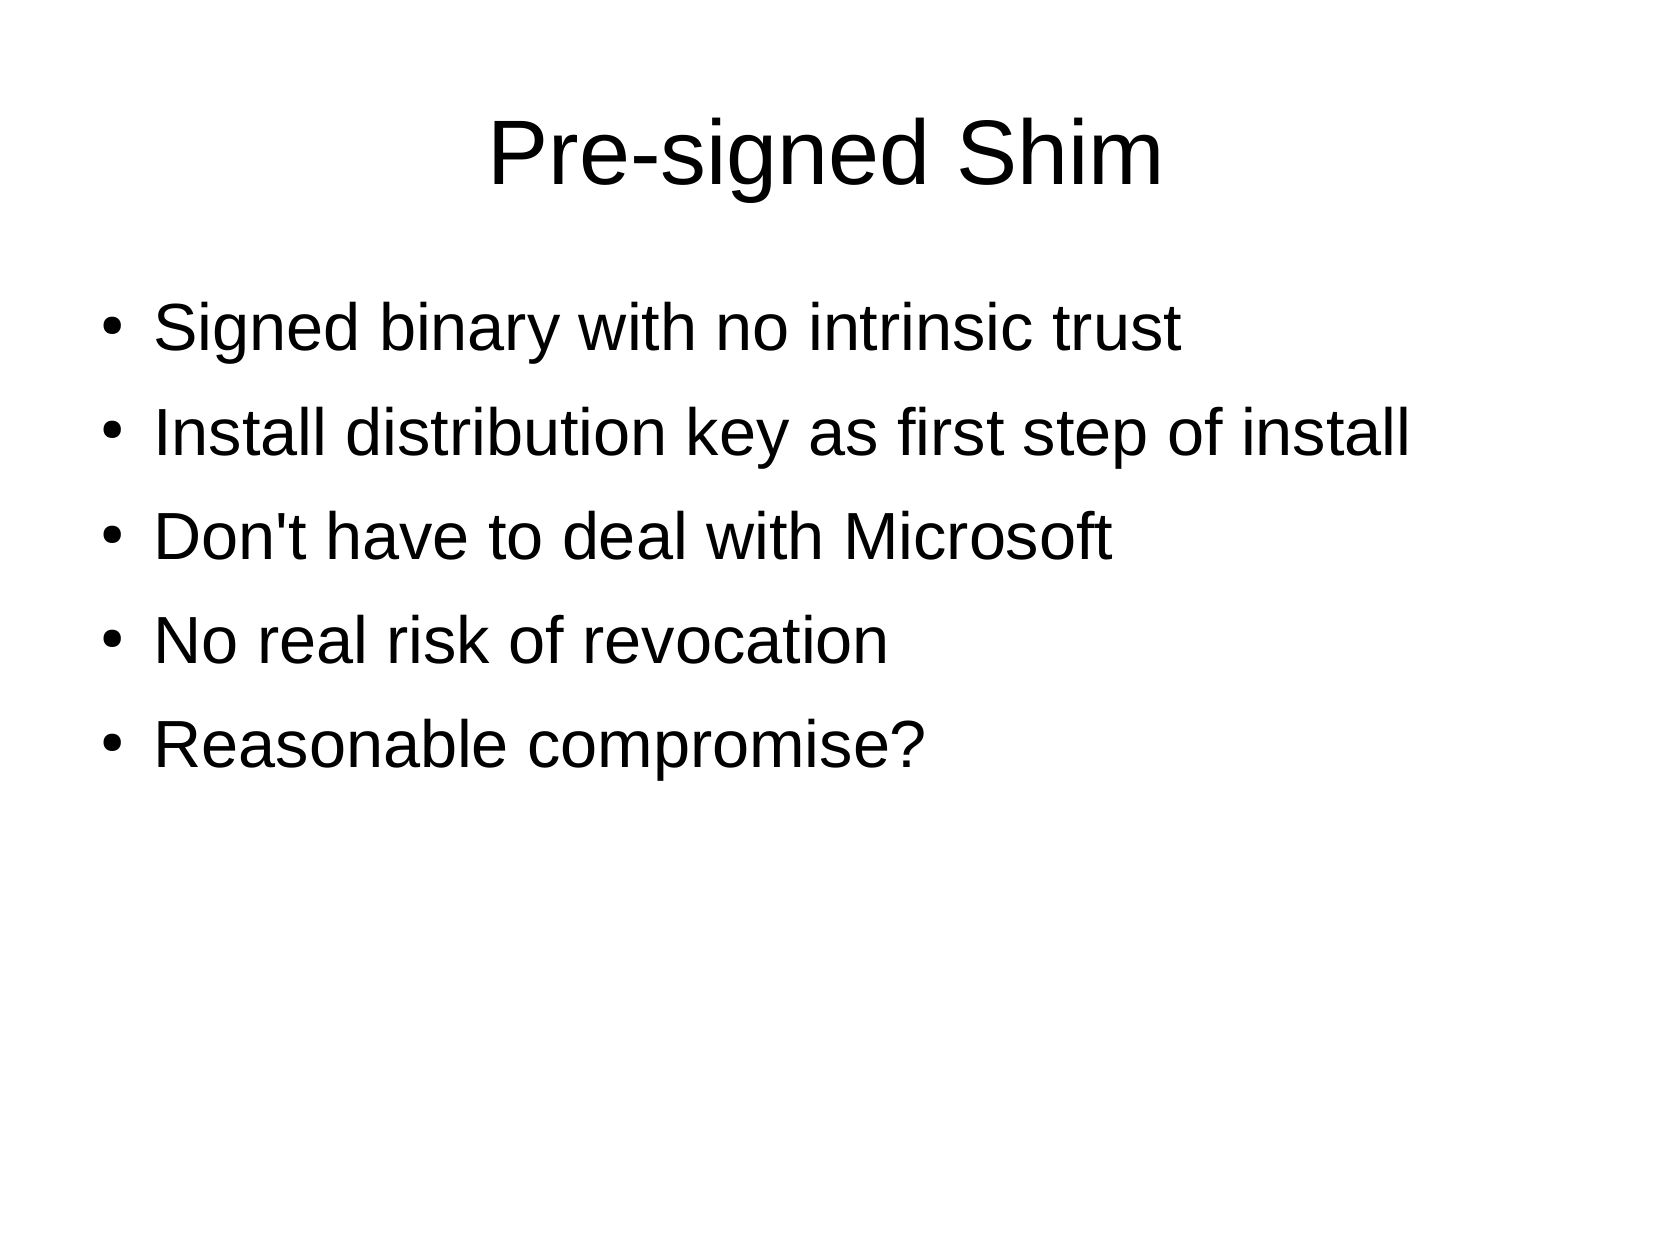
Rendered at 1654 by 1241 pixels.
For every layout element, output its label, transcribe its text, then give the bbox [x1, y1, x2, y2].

title Pre-signed Shim [82, 49, 1571, 257]
list Signed binary with no intrinsic trust Install distribution key as first step of install Don't have to deal with Microsoft No real risk of revocation Reasonable compromise? [82, 290, 1538, 1010]
